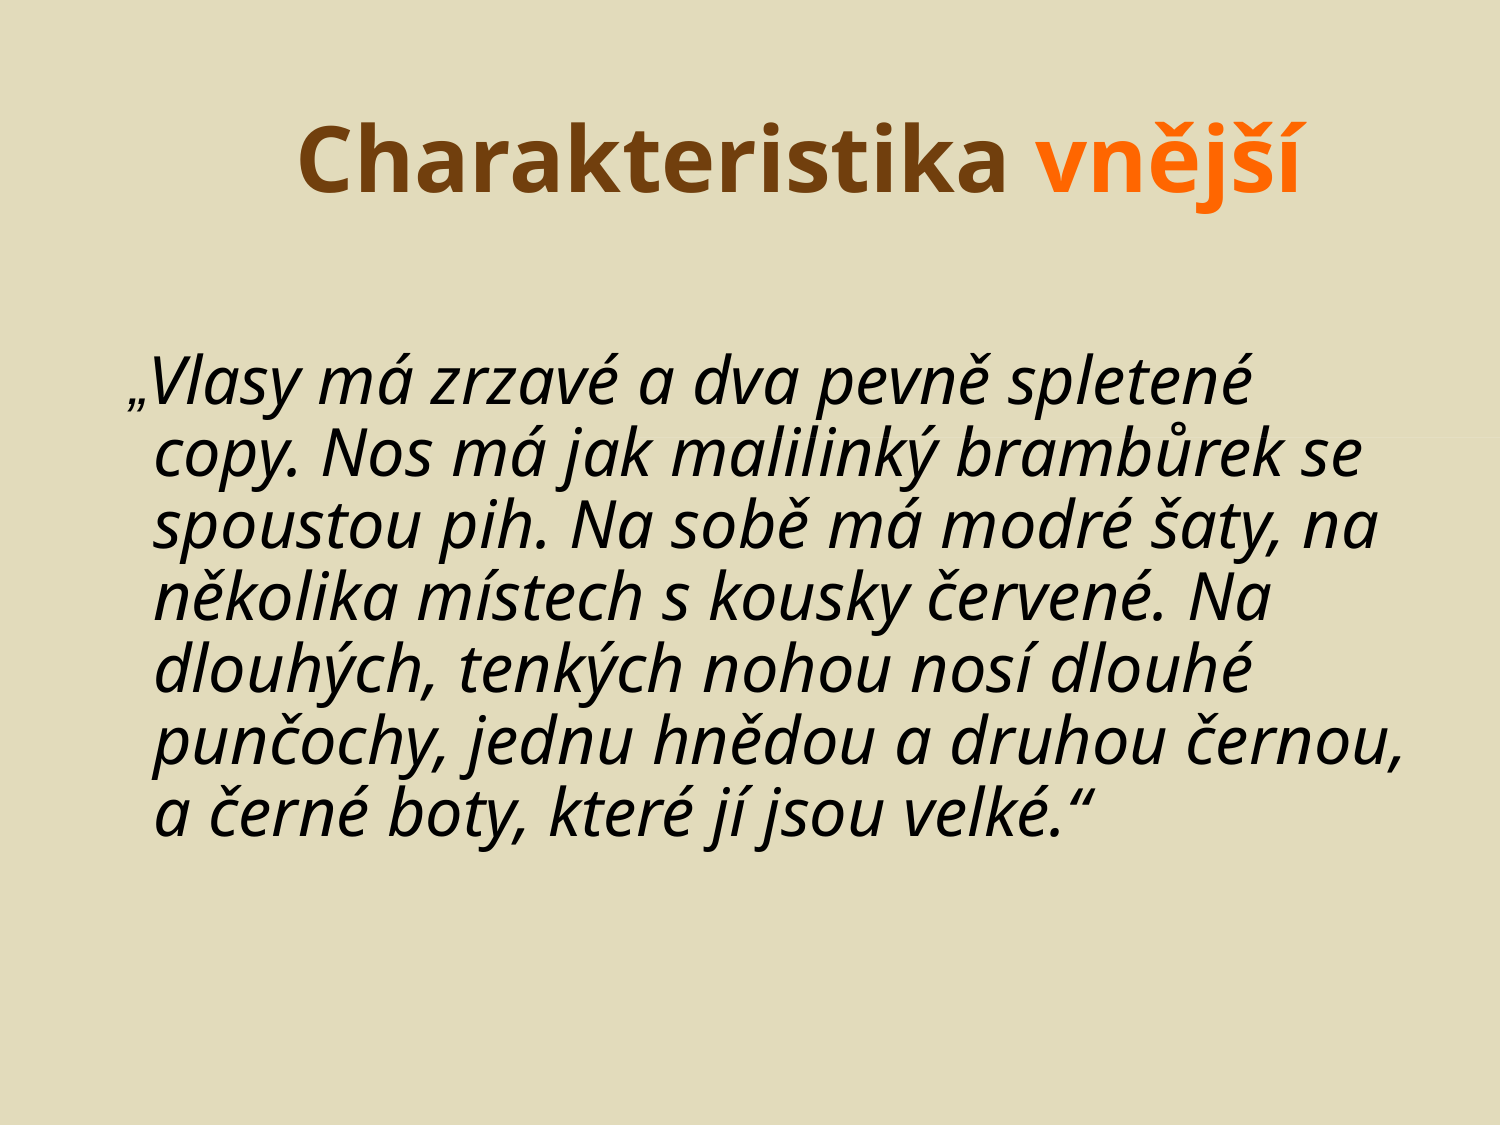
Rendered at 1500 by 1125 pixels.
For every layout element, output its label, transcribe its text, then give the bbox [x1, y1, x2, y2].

title Charakteristika vnější [174, 62, 1425, 250]
list „Vlasy má zrzavé a dva pevně spletené copy. Nos má jak malilinký brambůrek se spoustou pih. Na sobě má modré šaty, na několika místech s kousky červené. Na dlouhých, tenkých nohou nosí dlouhé punčochy, jednu hnědou a druhou černou, a černé boty, které jí jsou velké.“ [81, 339, 1425, 963]
